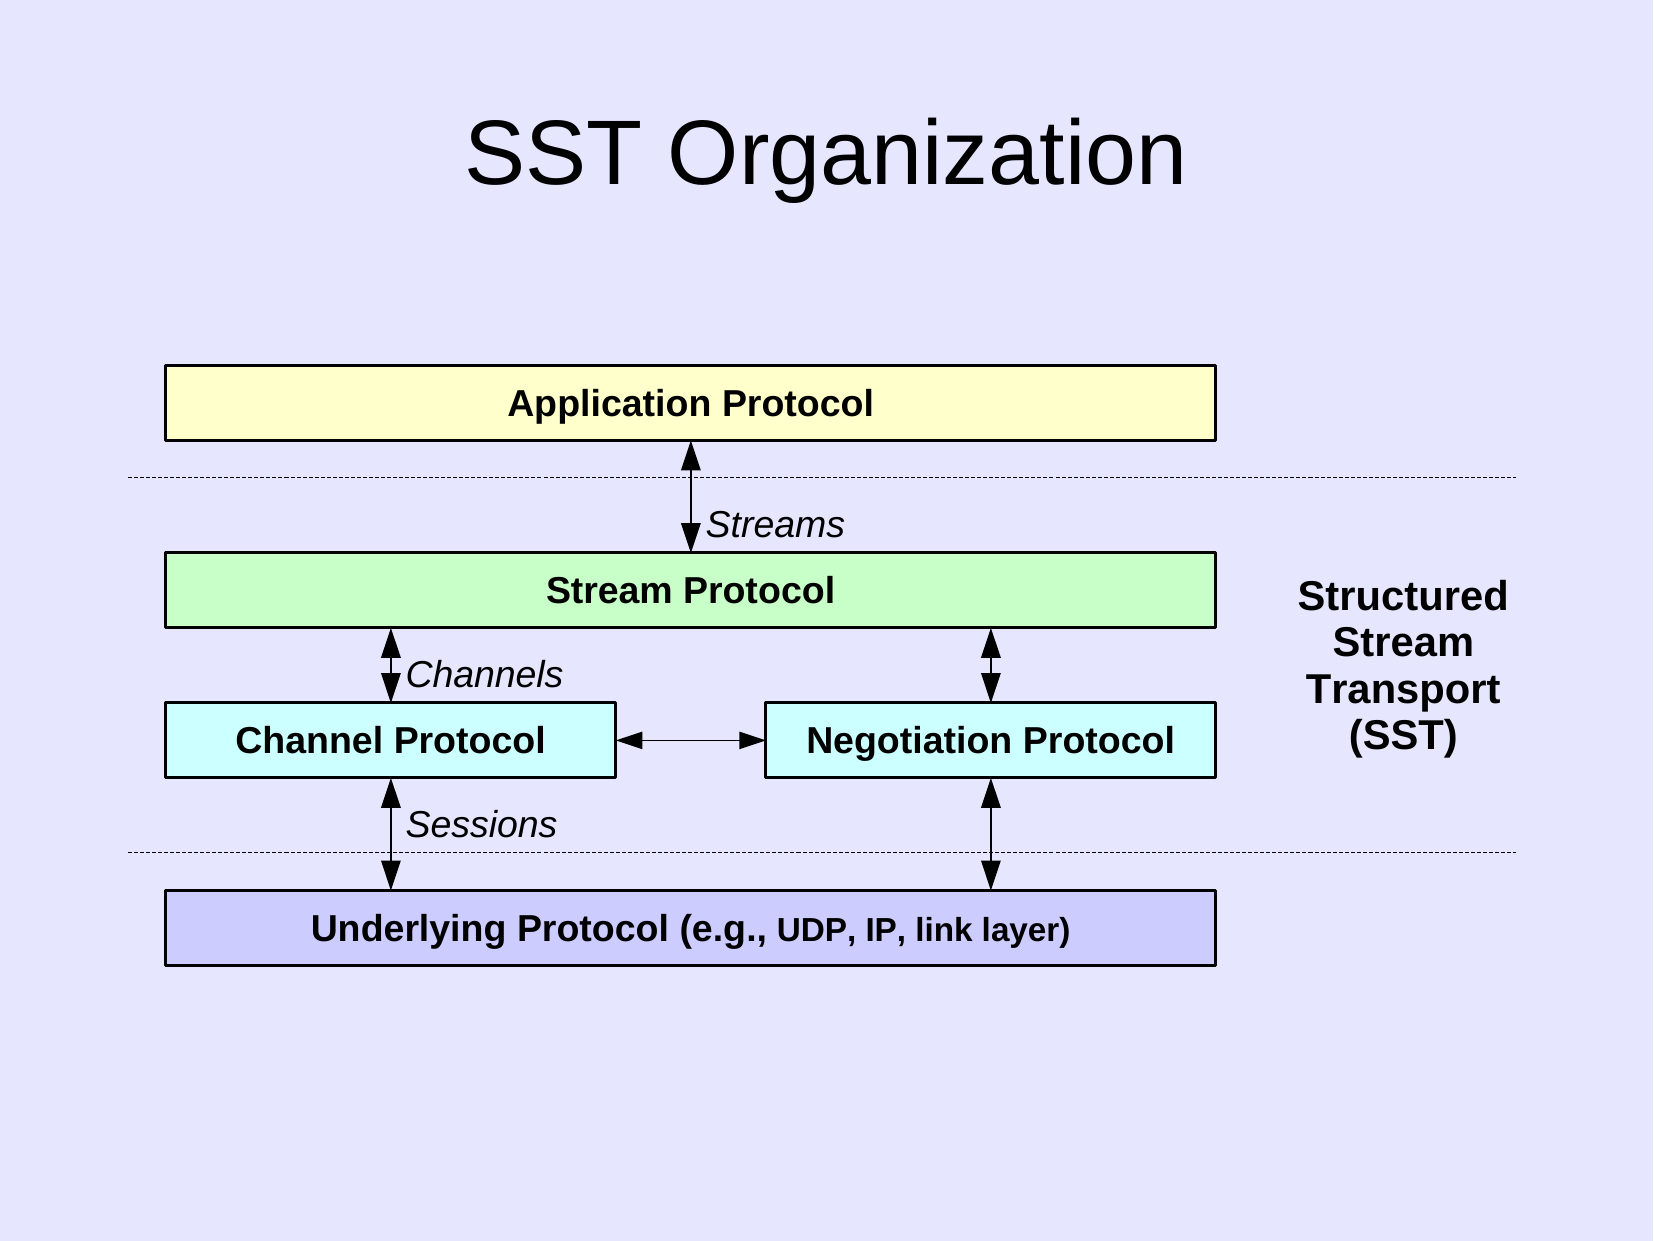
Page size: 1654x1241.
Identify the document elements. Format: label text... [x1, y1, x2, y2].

text_box Negotiation Protocol [765, 702, 1216, 778]
text_box Stream Protocol [165, 552, 1216, 628]
text_box Structured Stream Transport (SST) [1290, 477, 1516, 853]
text_box Channels [390, 646, 616, 703]
text_box Application Protocol [165, 365, 1216, 441]
text_box Streams [690, 496, 916, 553]
text_box Sessions [390, 796, 616, 853]
title SST Organization [82, 49, 1571, 257]
text_box Underlying Protocol (e.g., UDP, IP, link layer) [165, 890, 1216, 966]
text_box Channel Protocol [165, 702, 616, 778]
